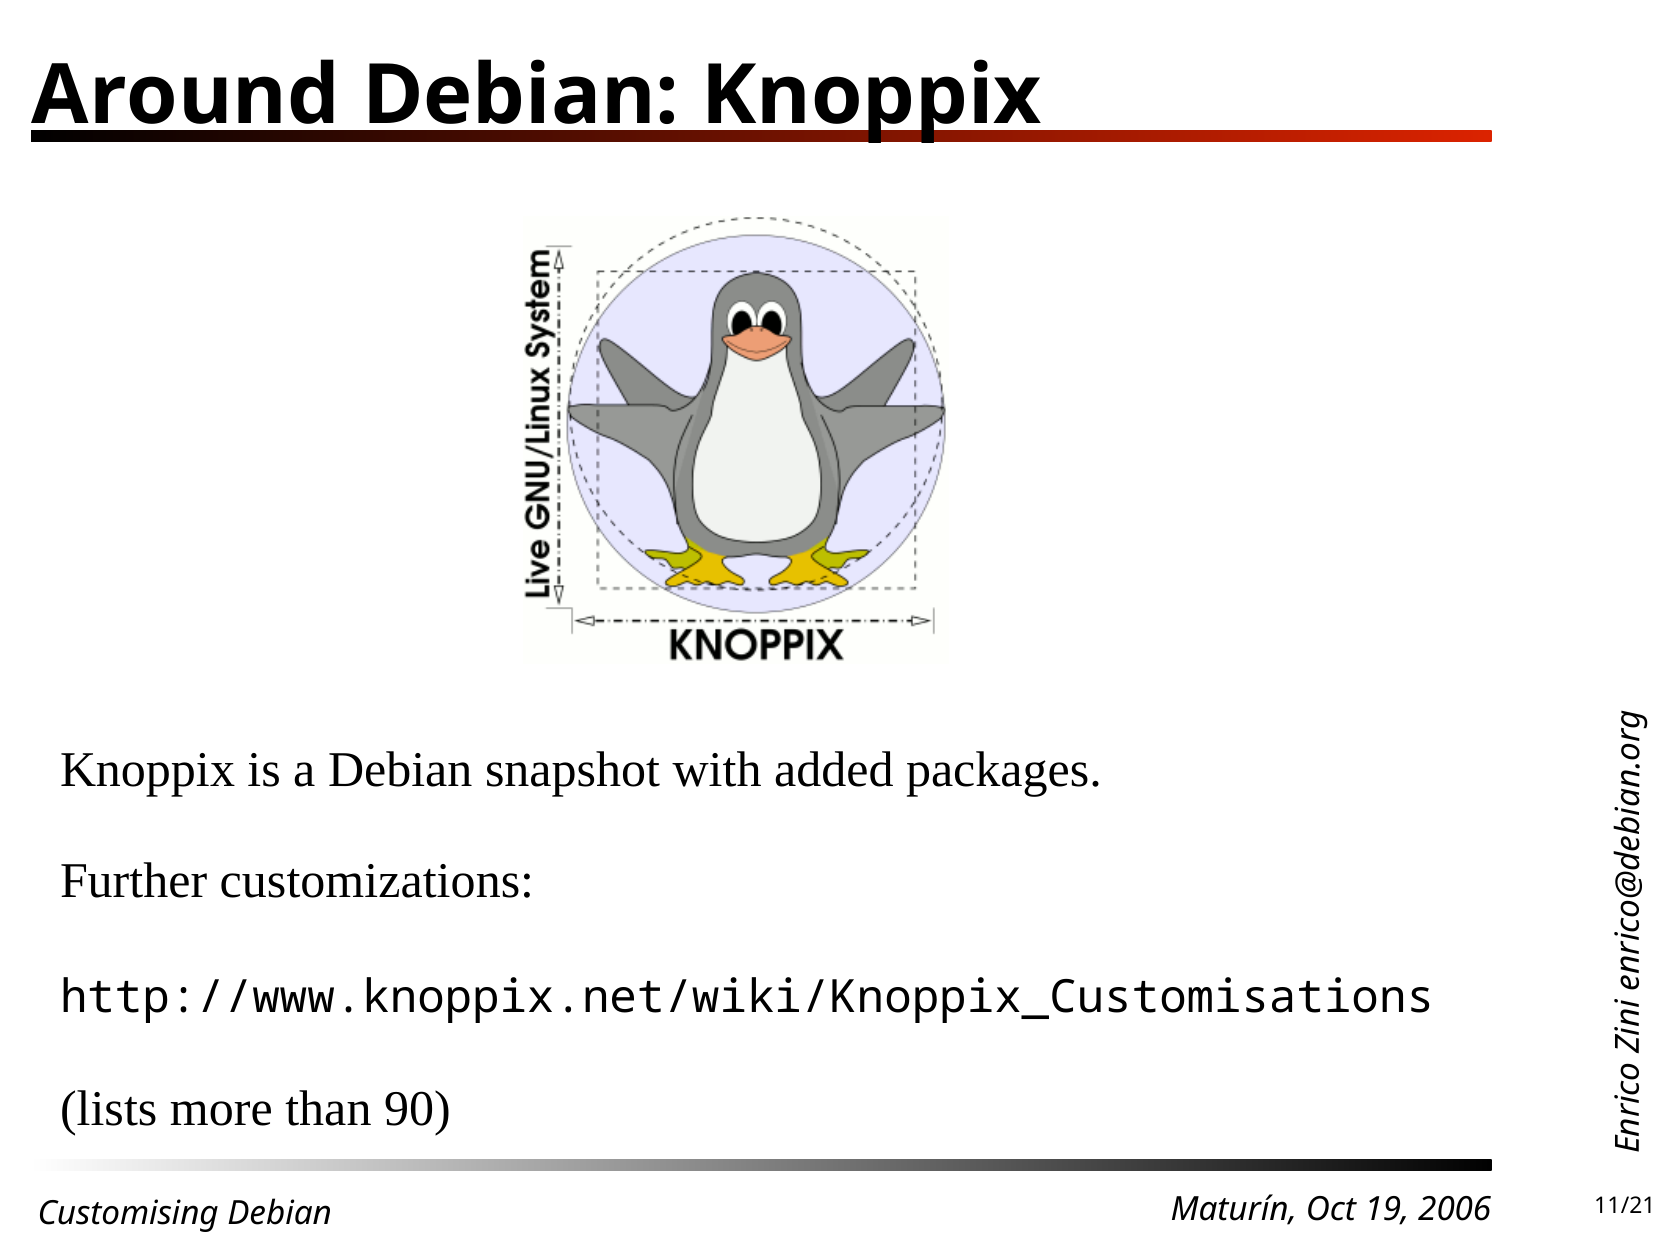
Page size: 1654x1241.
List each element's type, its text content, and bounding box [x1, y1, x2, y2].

text_box Knoppix is a Debian snapshot with added packages. Further customizations: http://www.knoppix.net/wiki/Knoppix_Customisations (lists more than 90) [60, 742, 1495, 1145]
text_box Around Debian: Knoppix [31, 34, 1439, 169]
picture [523, 216, 949, 664]
